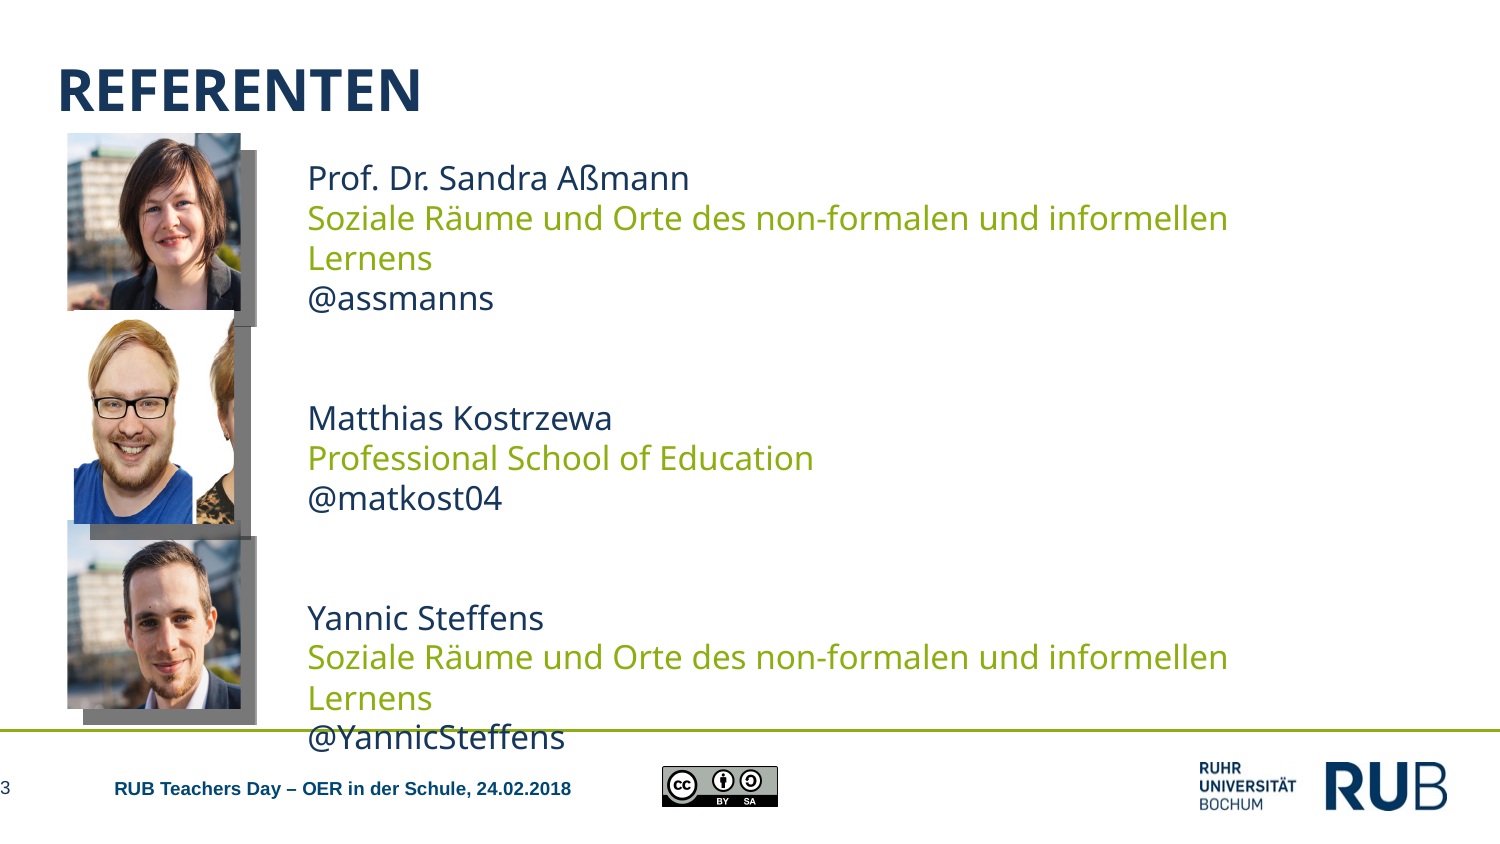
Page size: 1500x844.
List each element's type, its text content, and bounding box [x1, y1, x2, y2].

picture [662, 766, 778, 808]
text_box RUB Teachers Day – OER in der Schule, 24.02.2018 [114, 776, 948, 822]
text_box Prof. Dr. Sandra Aßmann Soziale Räume und Orte des non-formalen und informellen Lernens @assmanns Matthias Kostrzewa Professional School of Education @matkost04 Yannic Steffens Soziale Räume und Orte des non-formalen und informellen Lernens @YannicSteffens [307, 157, 1312, 724]
text_box REFERENTEN [56, 53, 824, 124]
picture [67, 133, 241, 709]
text_box 3 [0, 764, 85, 810]
